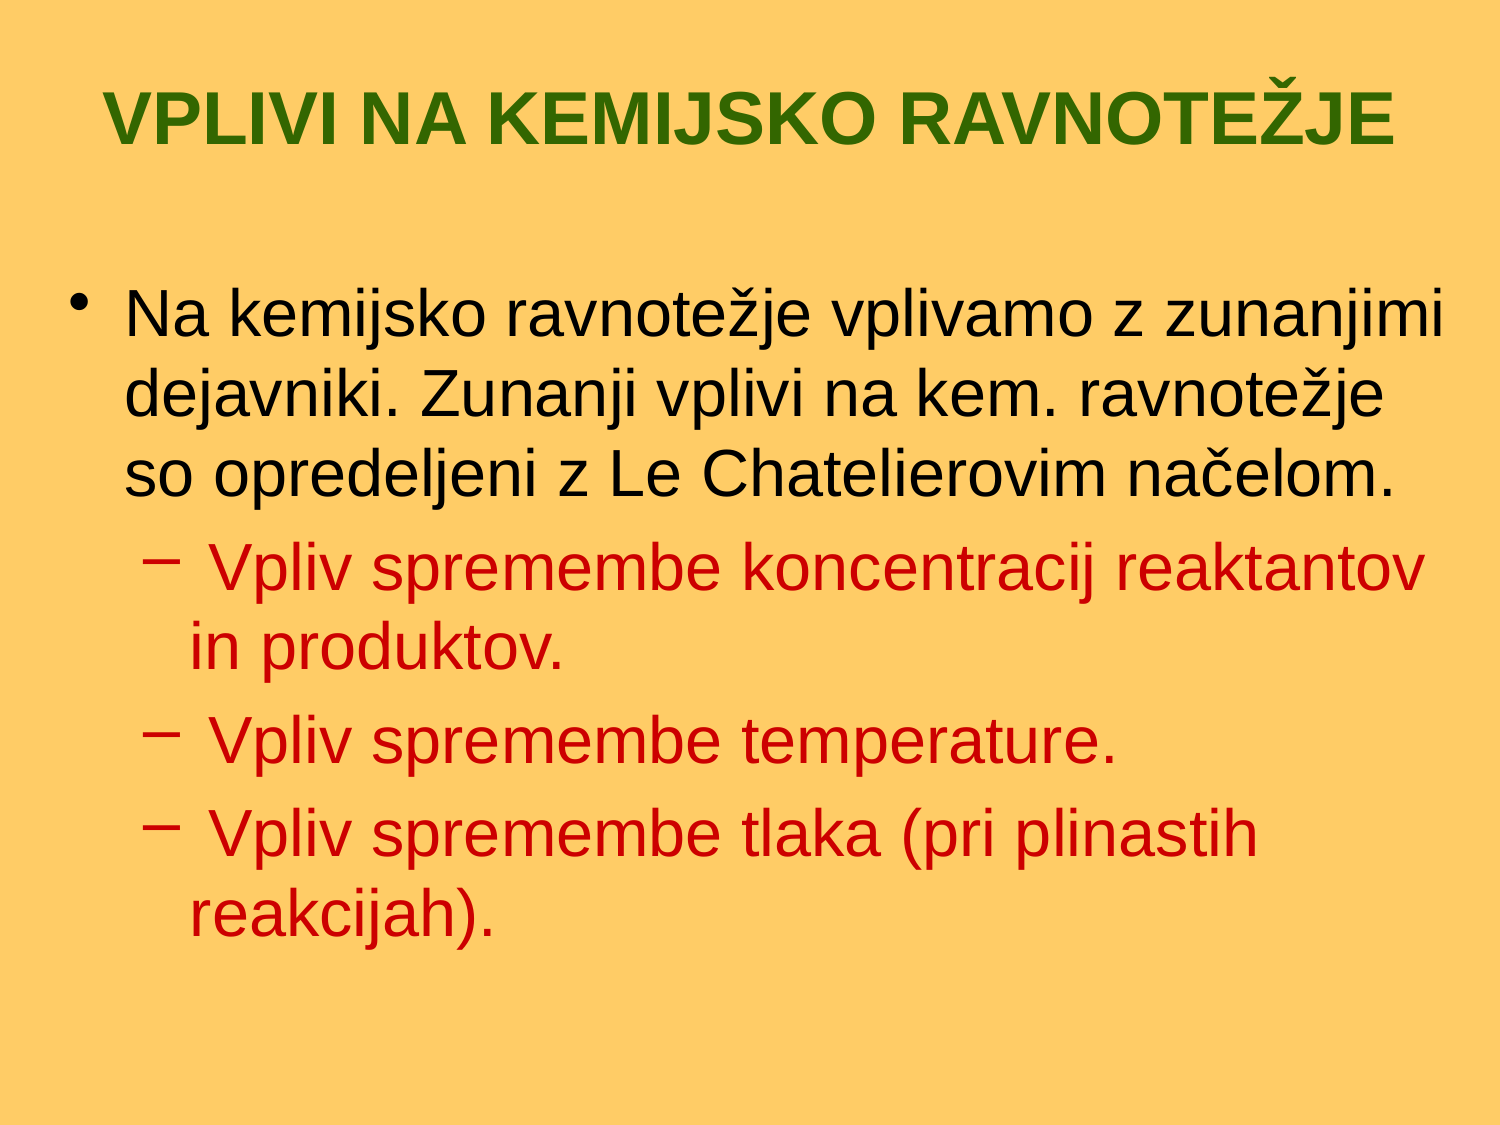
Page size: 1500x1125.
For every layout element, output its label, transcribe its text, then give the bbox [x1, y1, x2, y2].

list Na kemijsko ravnotežje vplivamo z zunanjimi dejavniki. Zunanji vplivi na kem. ravnotežje so opredeljeni z Le Chatelierovim načelom. Vpliv spremembe koncentracij reaktantov in produktov. Vpliv spremembe temperature. Vpliv spremembe tlaka (pri plinastih reakcijah). [53, 262, 1471, 1005]
title VPLIVI NA KEMIJSKO RAVNOTEŽJE [75, 45, 1425, 185]
